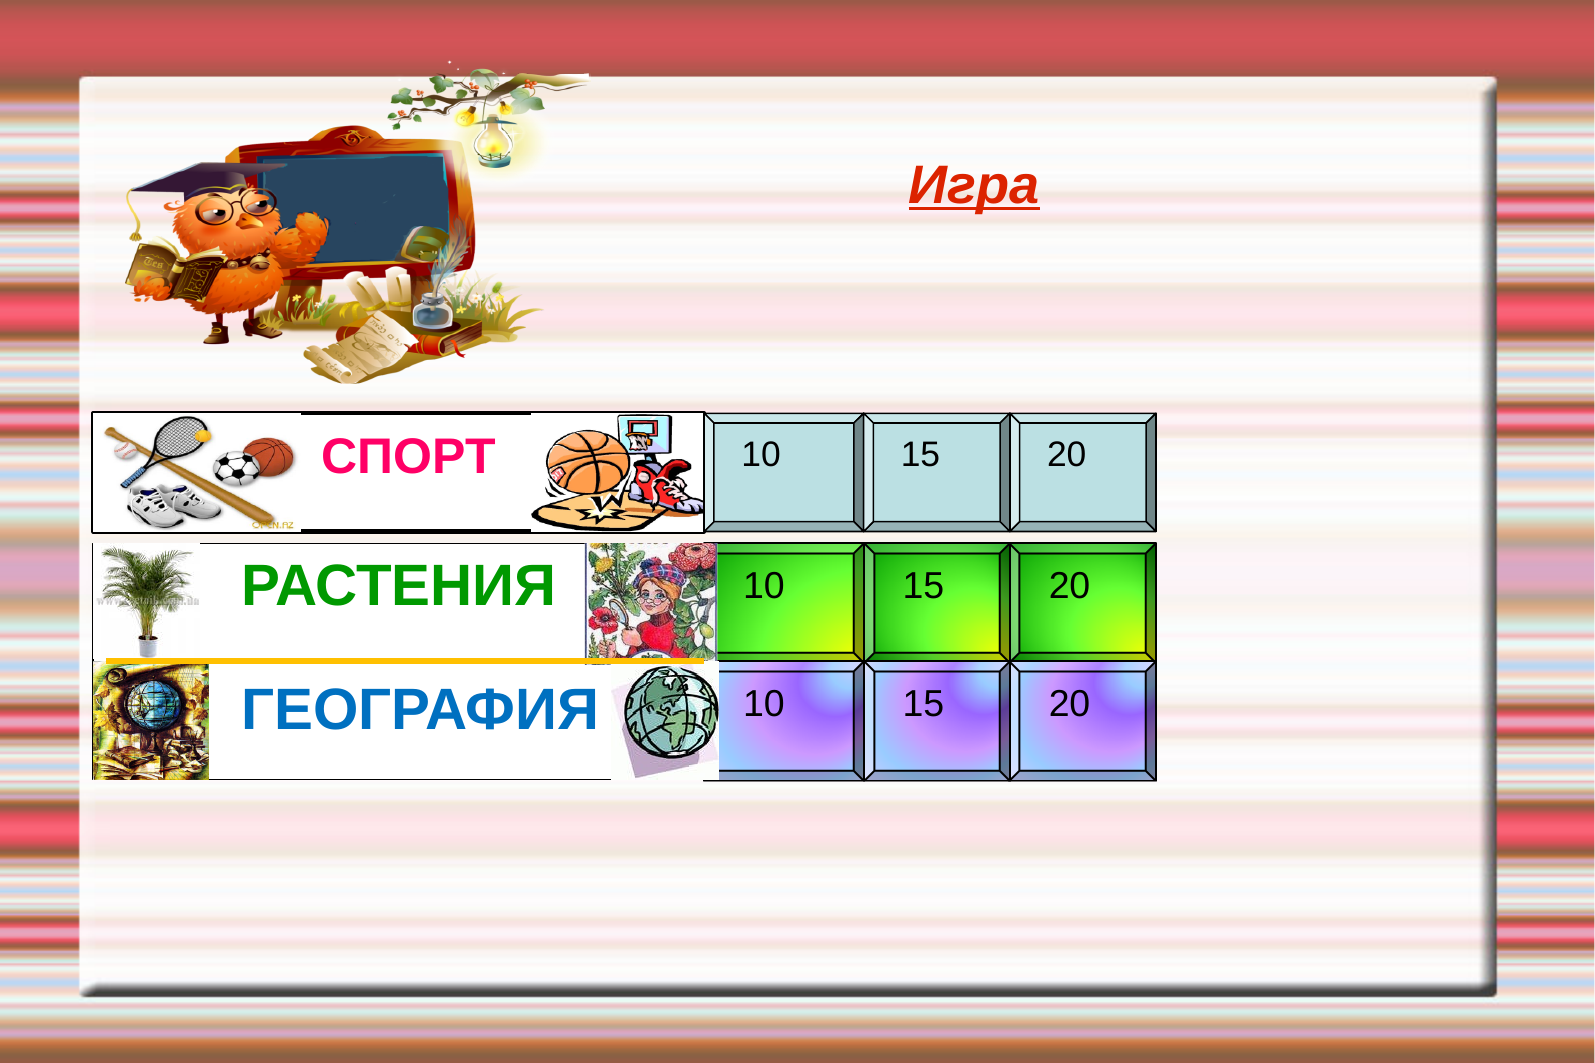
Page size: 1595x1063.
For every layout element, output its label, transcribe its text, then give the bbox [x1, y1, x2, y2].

text_box 10 [719, 671, 853, 770]
text_box 15 [874, 424, 1000, 521]
text_box [92, 543, 97, 780]
text_box 15 [874, 553, 999, 652]
text_box 15 [874, 671, 999, 770]
text_box 10 [714, 424, 853, 521]
text_box [301, 413, 531, 421]
text_box 10 [718, 553, 853, 652]
table_header [1015, 421, 1161, 545]
table_header СПОРТ [97, 421, 708, 545]
text_box Игра [679, 147, 1270, 224]
picture [0, 0, 1595, 1063]
text_box 20 [1020, 671, 1145, 770]
text_box 20 [1020, 424, 1146, 521]
table_header [708, 532, 867, 541]
table_cell [867, 782, 1015, 793]
table_cell РАСТЕНИЯ [209, 664, 611, 669]
table_header [867, 532, 1015, 541]
table_cell РАСТЕНИЯ [200, 545, 584, 658]
table_cell ГЕОГРАФИЯ [97, 669, 708, 793]
table_cell [1015, 669, 1161, 793]
table_cell [708, 782, 867, 793]
text_box 20 [1020, 553, 1145, 652]
